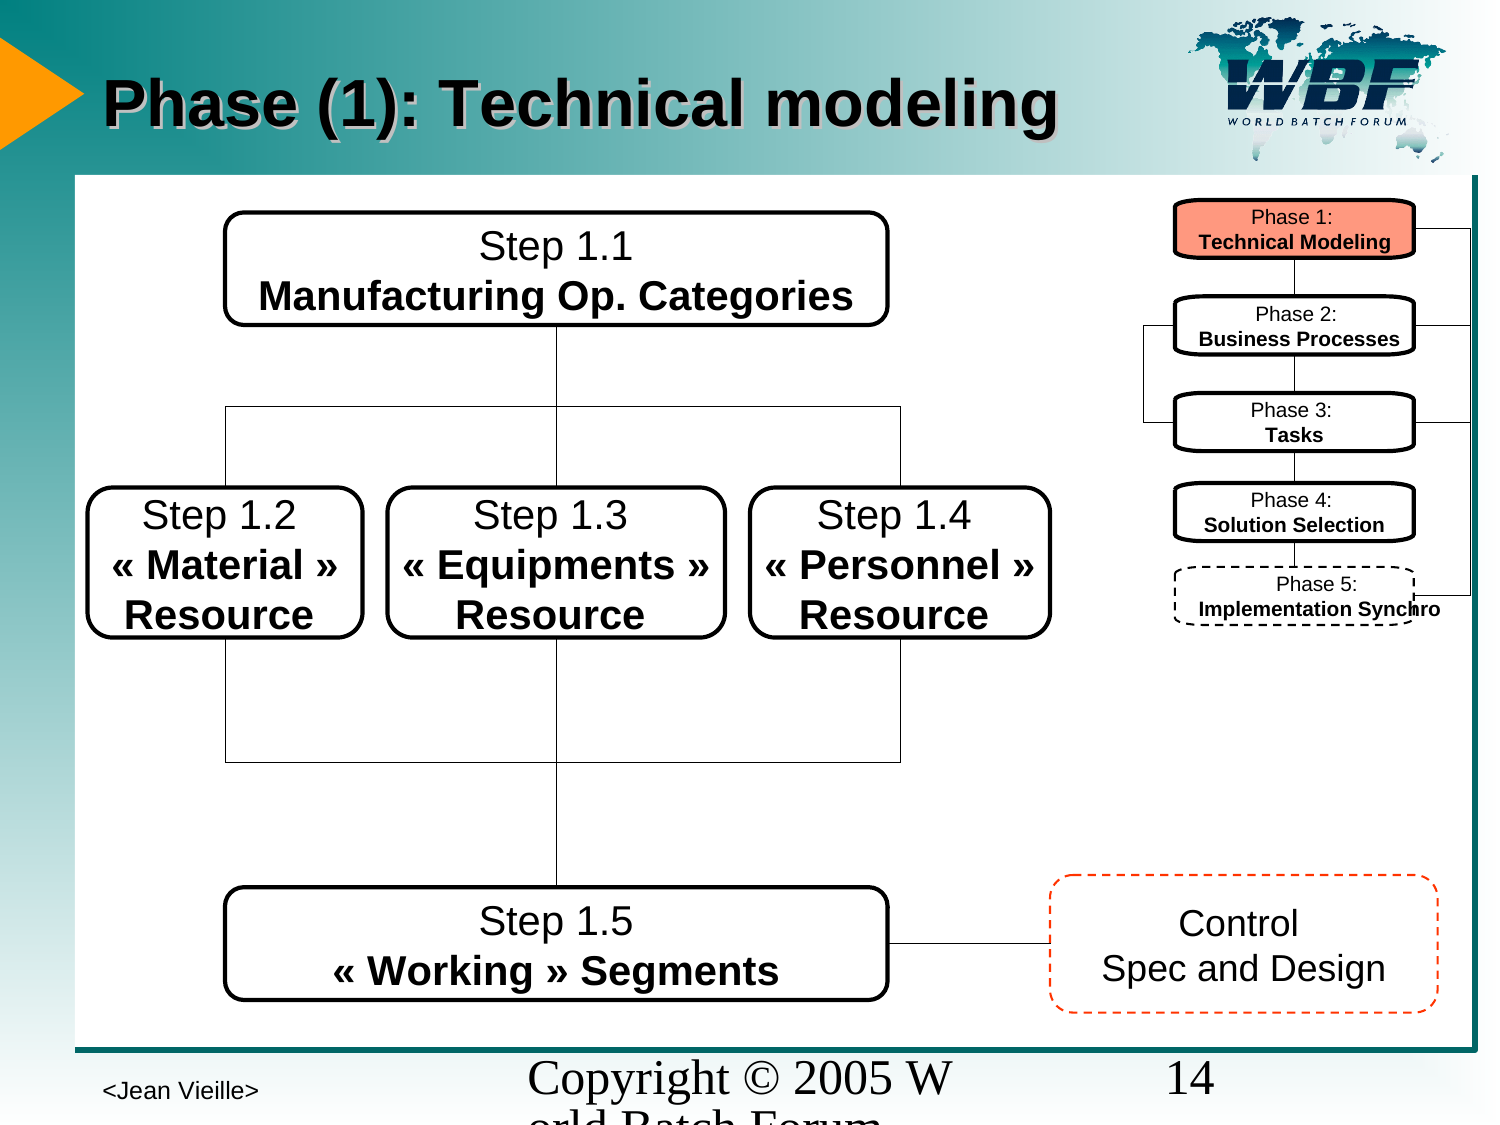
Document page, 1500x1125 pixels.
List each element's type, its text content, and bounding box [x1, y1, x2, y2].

text_box Phase 1: Technical Modeling [1174, 199, 1414, 258]
text_box Step 1.3 « Equipments » Resource [387, 487, 726, 638]
text_box Phase 4: Solution Selection [1174, 483, 1414, 542]
text_box Phase 2: Business Processes [1174, 296, 1414, 355]
text_box Step 1.5 « Working » Segments [225, 887, 888, 1000]
text_box Control Spec and Design [1050, 875, 1438, 1013]
text_box Step 1.1 Manufacturing Op. Categories [225, 212, 888, 325]
title Phase (1): Technical modeling [87, 37, 1188, 163]
text_box Step 1.4 « Personnel » Resource [750, 487, 1051, 638]
picture [630, 1113, 643, 1125]
text_box Phase 3: Tasks [1174, 392, 1414, 452]
text_box Step 1.2 « Material » Resource [87, 487, 363, 638]
picture [0, 0, 1500, 1125]
text_box Phase 5: Implementation Synchro [1174, 566, 1414, 625]
